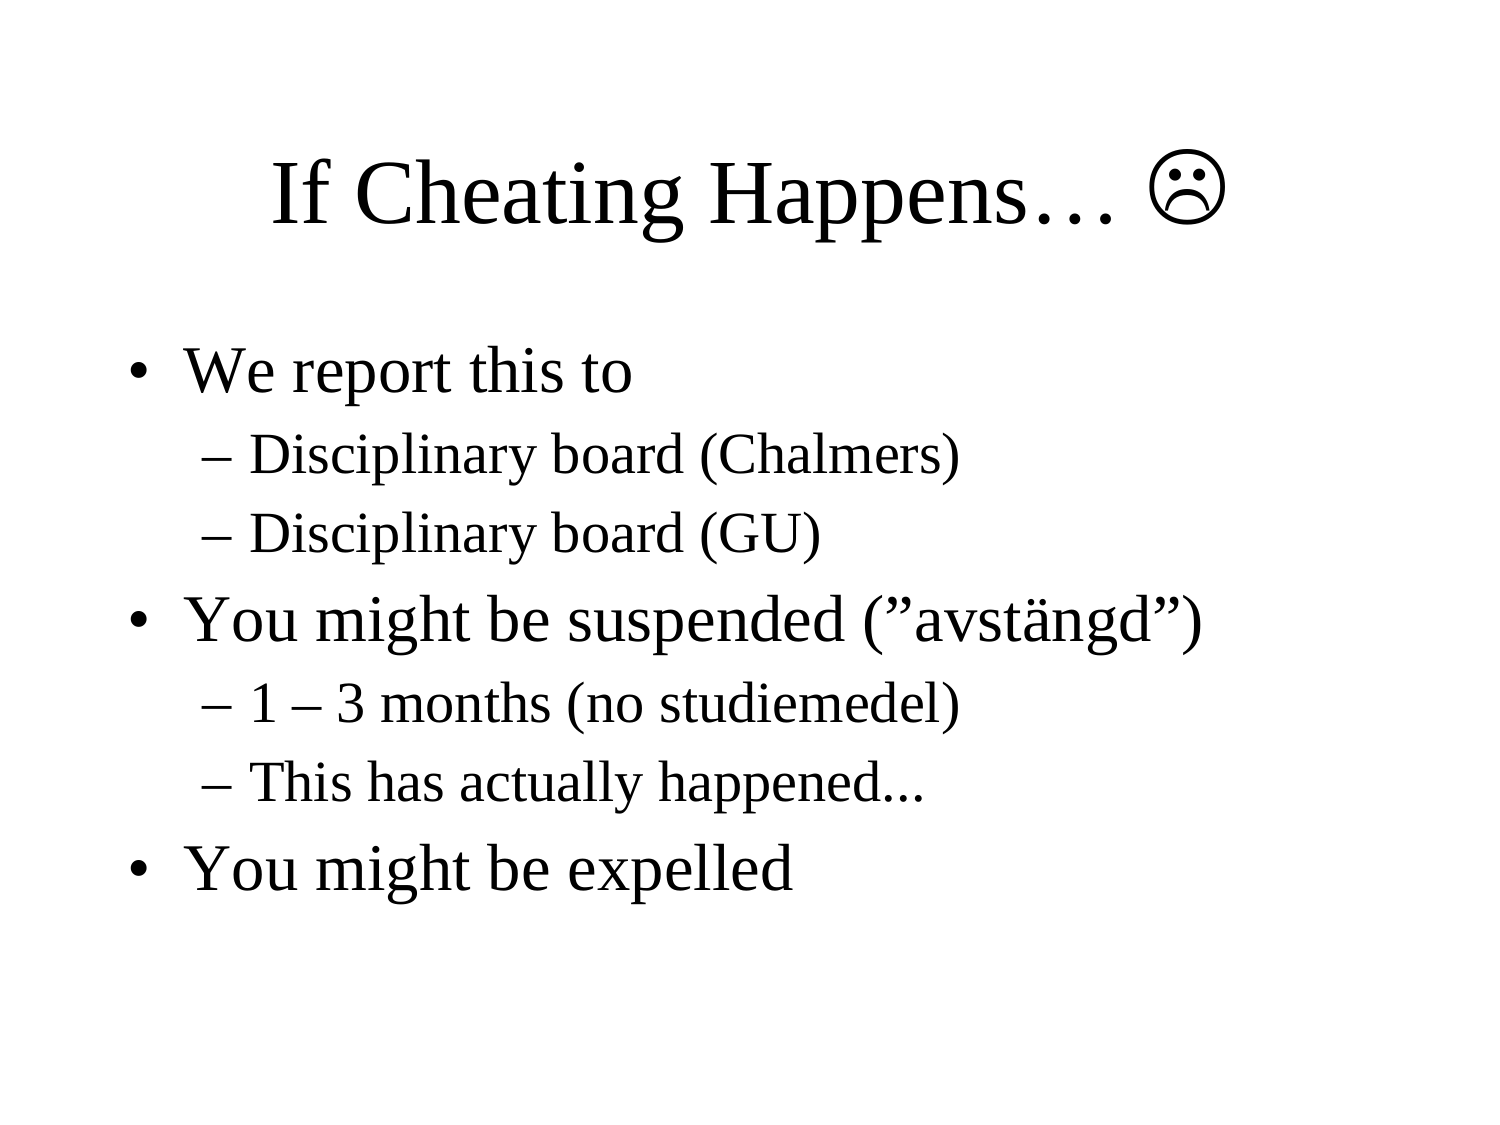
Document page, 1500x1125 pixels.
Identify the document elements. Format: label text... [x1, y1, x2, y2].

title If Cheating Happens…  [112, 99, 1388, 288]
list We report this to Disciplinary board (Chalmers) Disciplinary board (GU) You might be suspended (”avstängd”) 1 – 3 months (no studiemedel) This has actually happened... You might be expelled [112, 324, 1388, 1000]
